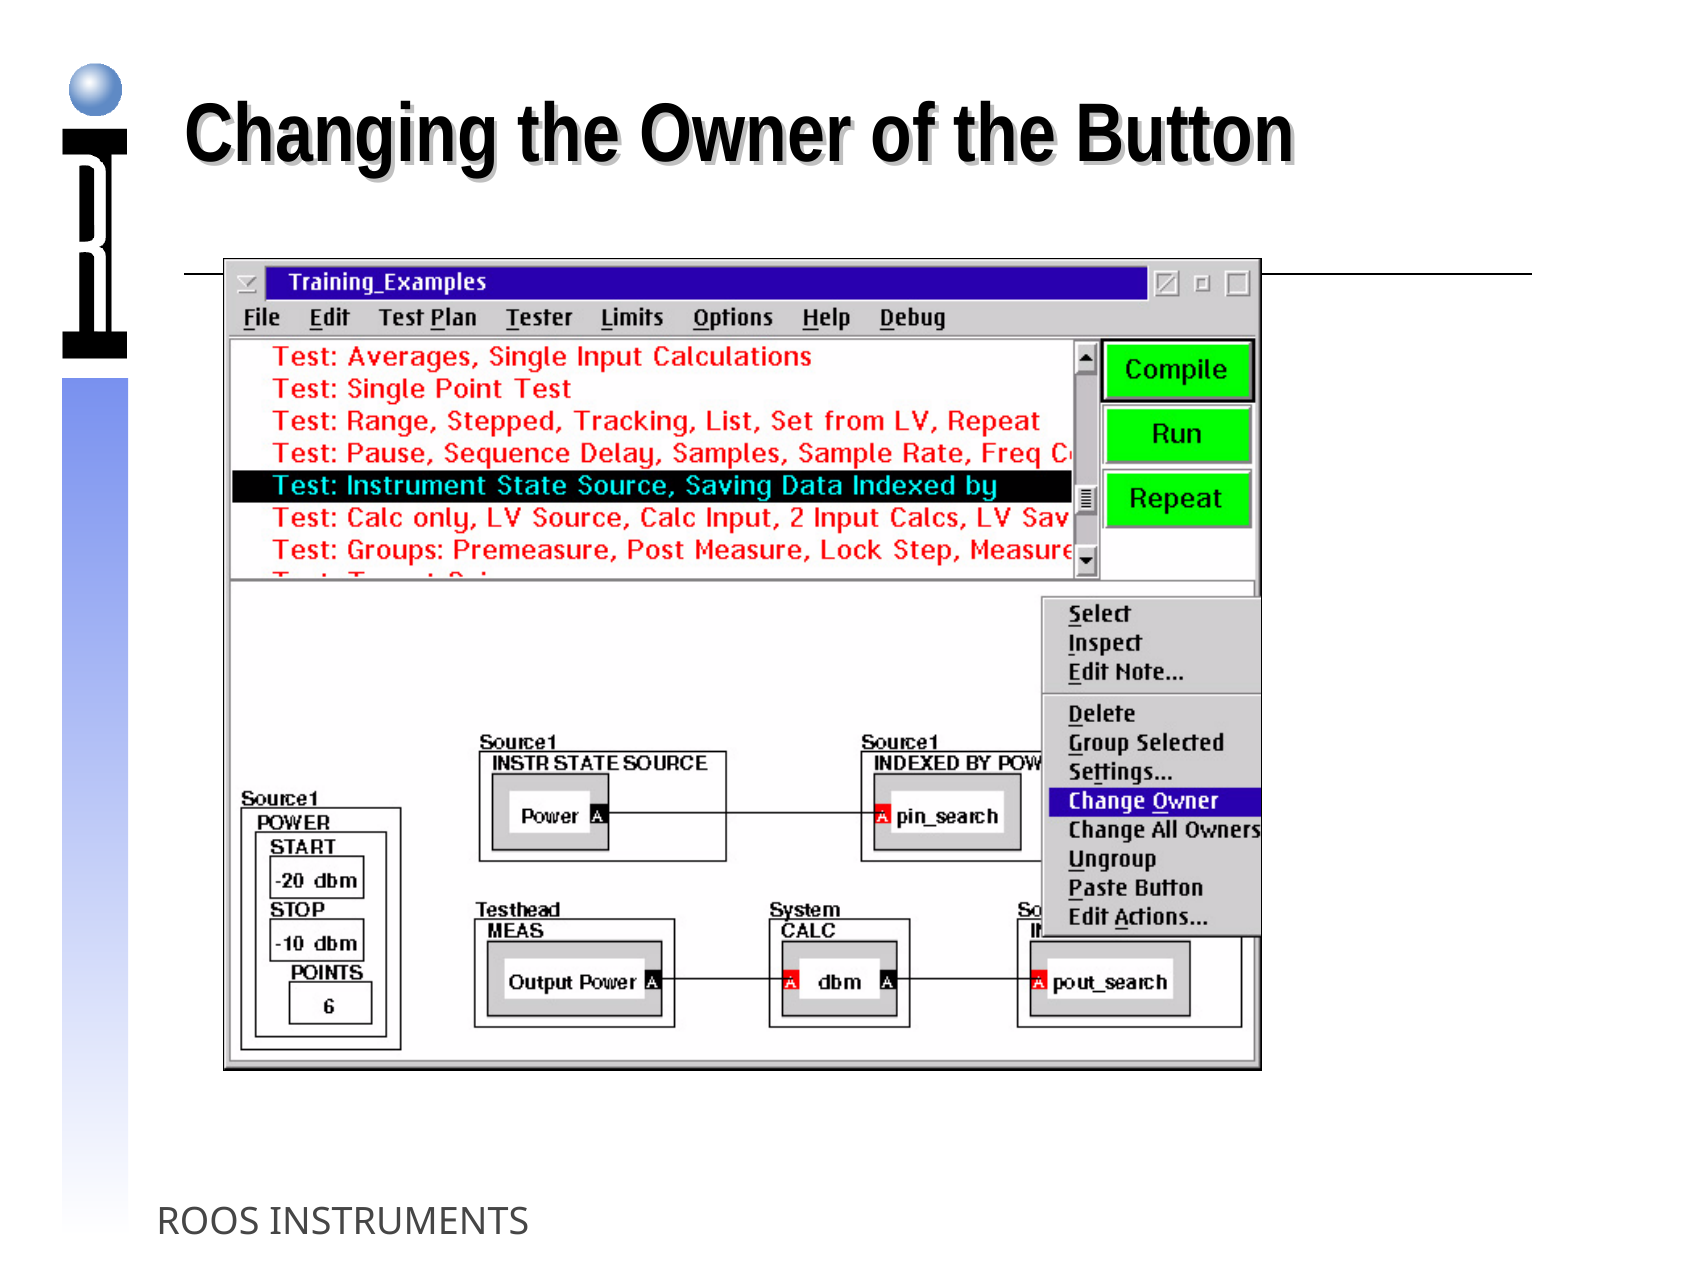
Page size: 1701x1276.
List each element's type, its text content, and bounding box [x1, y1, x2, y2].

text_box Changing the Owner of the Button [184, 92, 1539, 268]
picture [223, 258, 1262, 1071]
